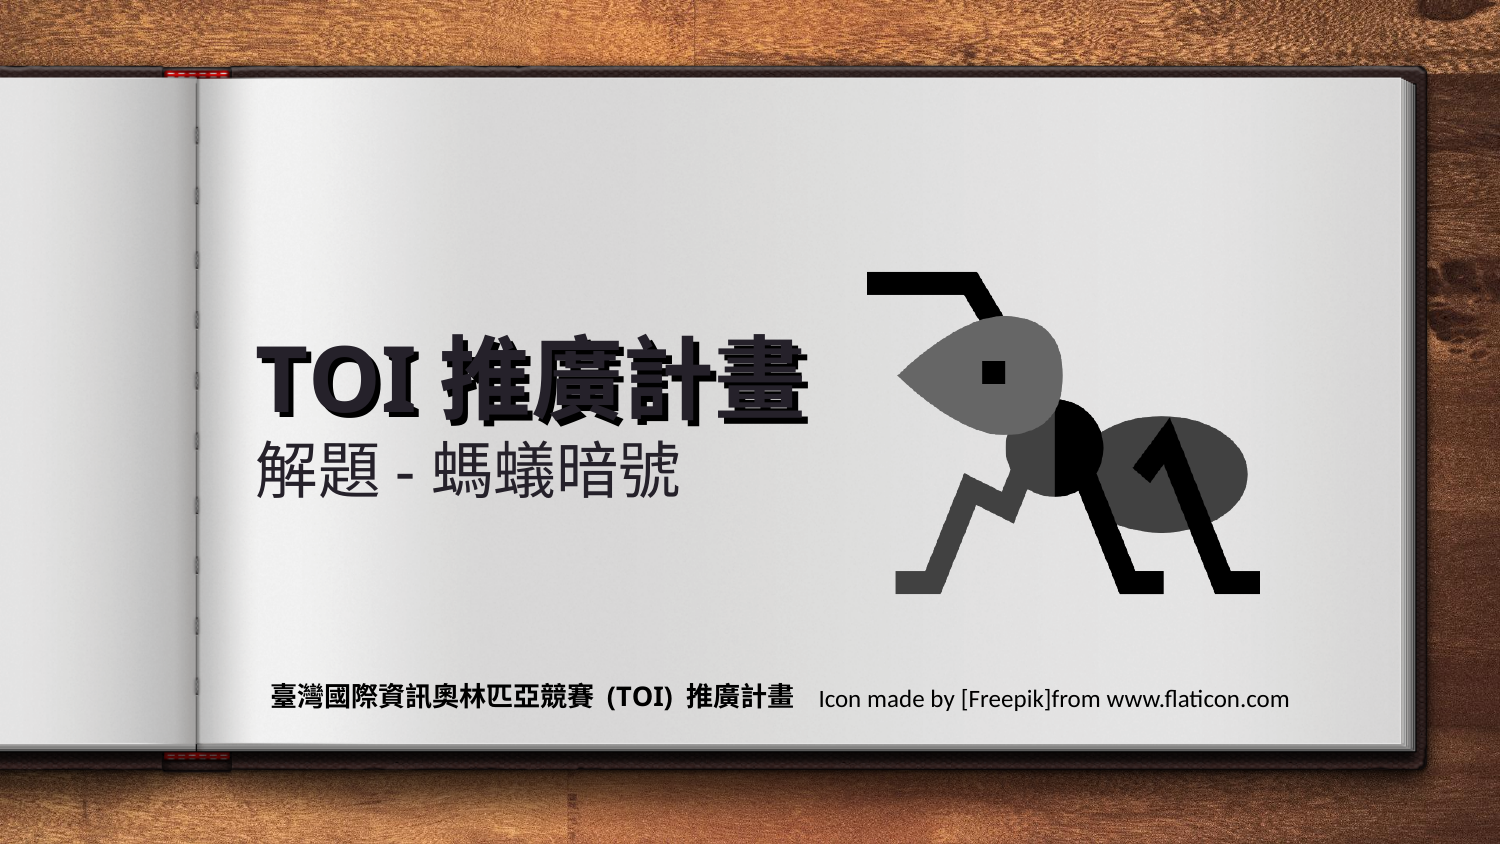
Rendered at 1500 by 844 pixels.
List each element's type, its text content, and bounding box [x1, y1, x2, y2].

title TOI推廣計畫 解題-螞蟻暗號 [240, 262, 867, 565]
picture [867, 236, 1260, 629]
text_box Icon made by [Freepik]from www.flaticon.com [804, 675, 1385, 720]
